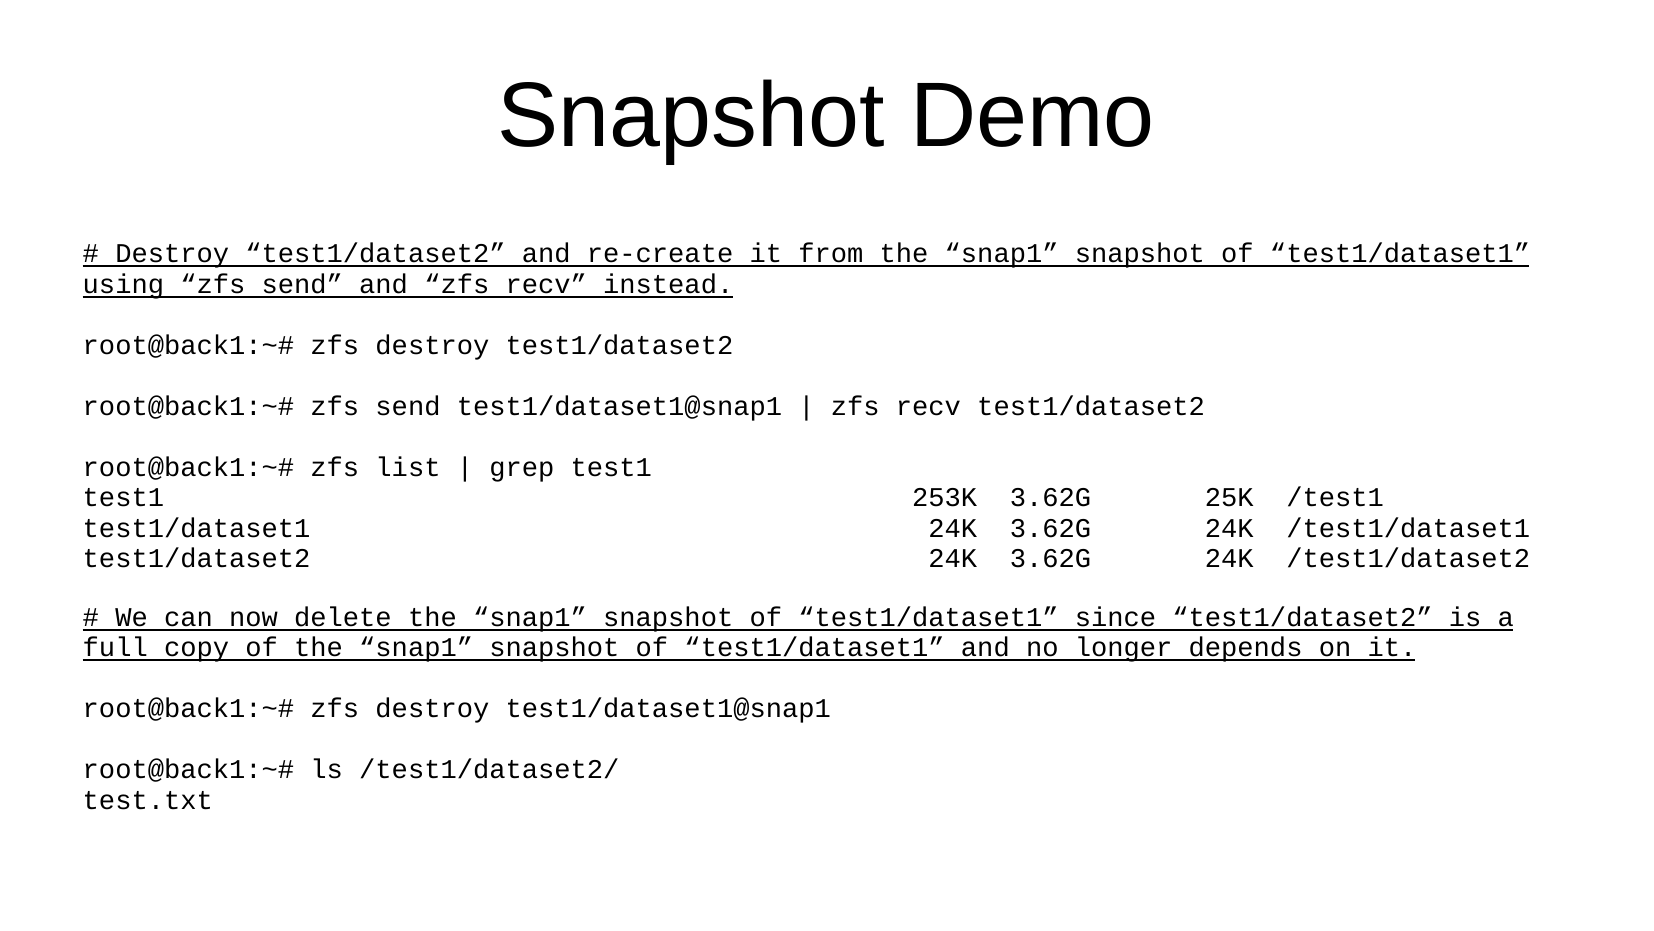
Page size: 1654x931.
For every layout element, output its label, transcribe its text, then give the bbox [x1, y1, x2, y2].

title Snapshot Demo [82, 37, 1571, 193]
subtitle # Destroy “test1/dataset2” and re-create it from the “snap1” snapshot of “test1/dataset1” using “zfs send” and “zfs recv” instead. root@back1:~# zfs destroy test1/dataset2 root@back1:~# zfs send test1/dataset1@snap1 | zfs recv test1/dataset2 root@back1:~# zfs list | grep test1 test1 253K 3.62G 25K /test1 test1/dataset1 24K 3.62G 24K /test1/dataset1 test1/dataset2 24K 3.62G 24K /test1/dataset2 # We can now delete the “snap1” snapshot of “test1/dataset1” since “test1/dataset2” is a full copy of the “snap1” snapshot of “test1/dataset1” and no longer depends on it. root@back1:~# zfs destroy test1/dataset1@snap1 root@back1:~# ls /test1/dataset2/ test.txt [82, 240, 1571, 851]
